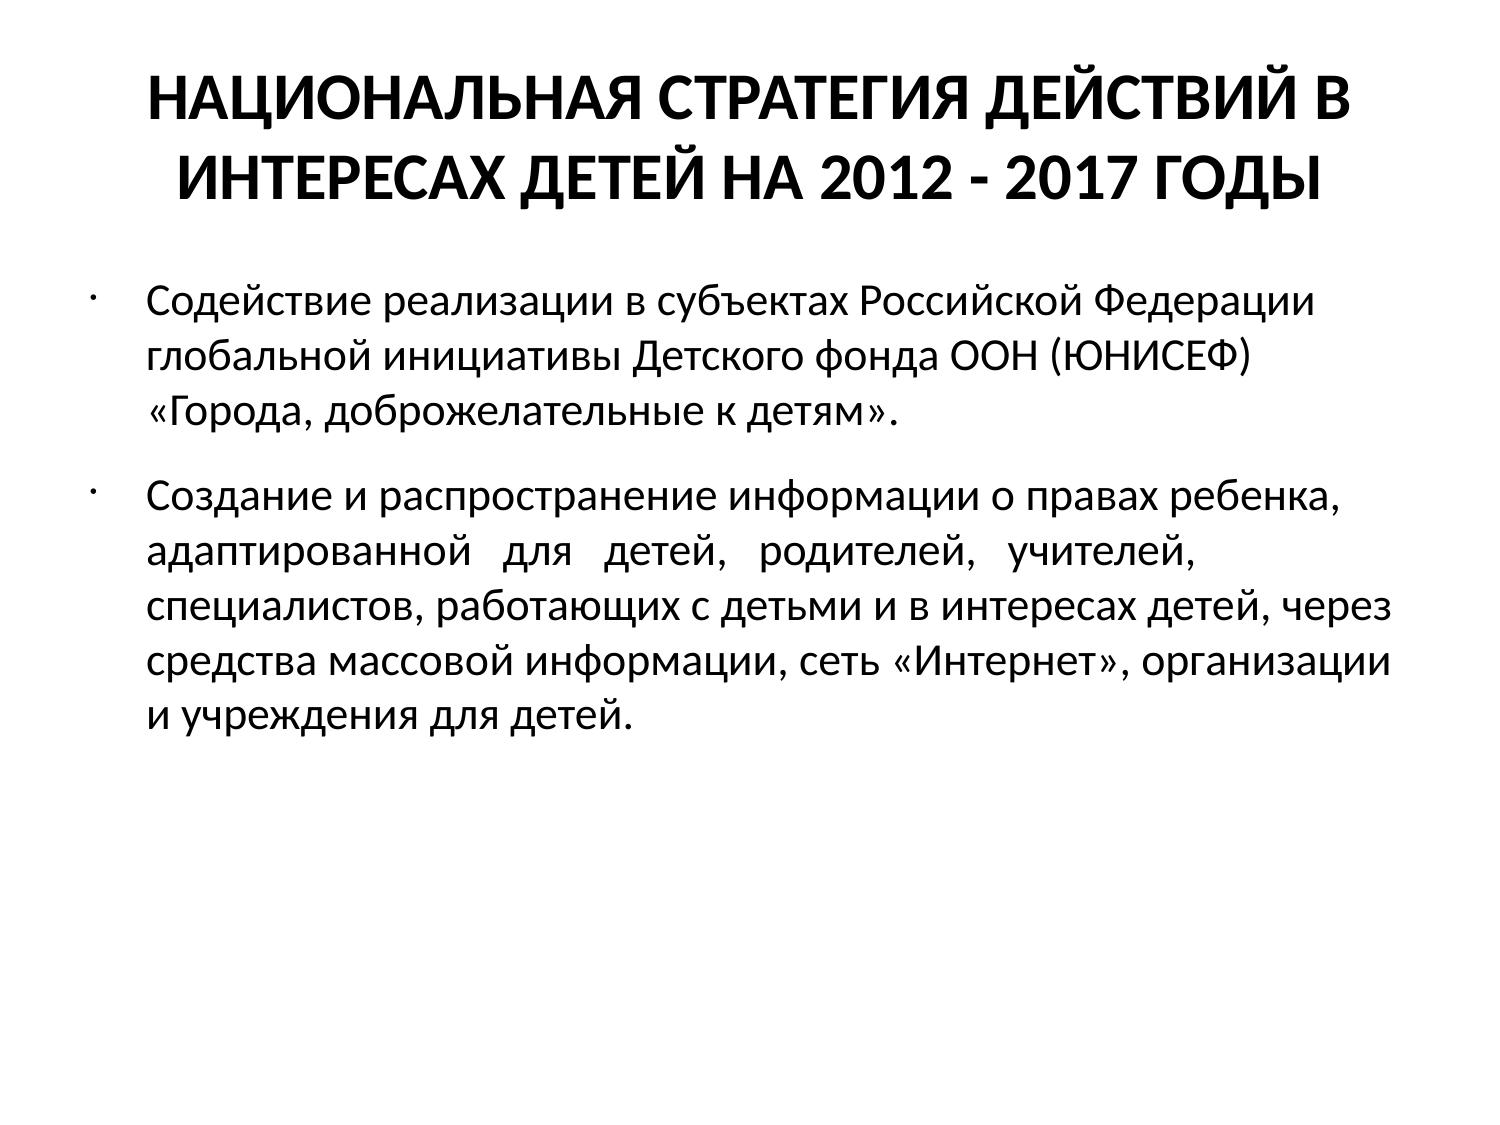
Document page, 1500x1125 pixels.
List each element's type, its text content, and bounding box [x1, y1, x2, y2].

list Содействие реализации в субъектах Российской Федерации глобальной инициативы Детского фонда ООН (ЮНИСЕФ) «Города, доброжелательные к детям». Создание и распространение информации о правах ребенка, адаптированной для детей, родителей, учителей, специалистов, работающих с детьми и в интересах детей, через средства массовой информации, сеть «Интернет», организации и учреждения для детей. [75, 262, 1425, 1005]
title НАЦИОНАЛЬНАЯ СТРАТЕГИЯ ДЕЙСТВИЙ В ИНТЕРЕСАХ ДЕТЕЙ НА 2012 - 2017 ГОДЫ [75, 45, 1425, 233]
